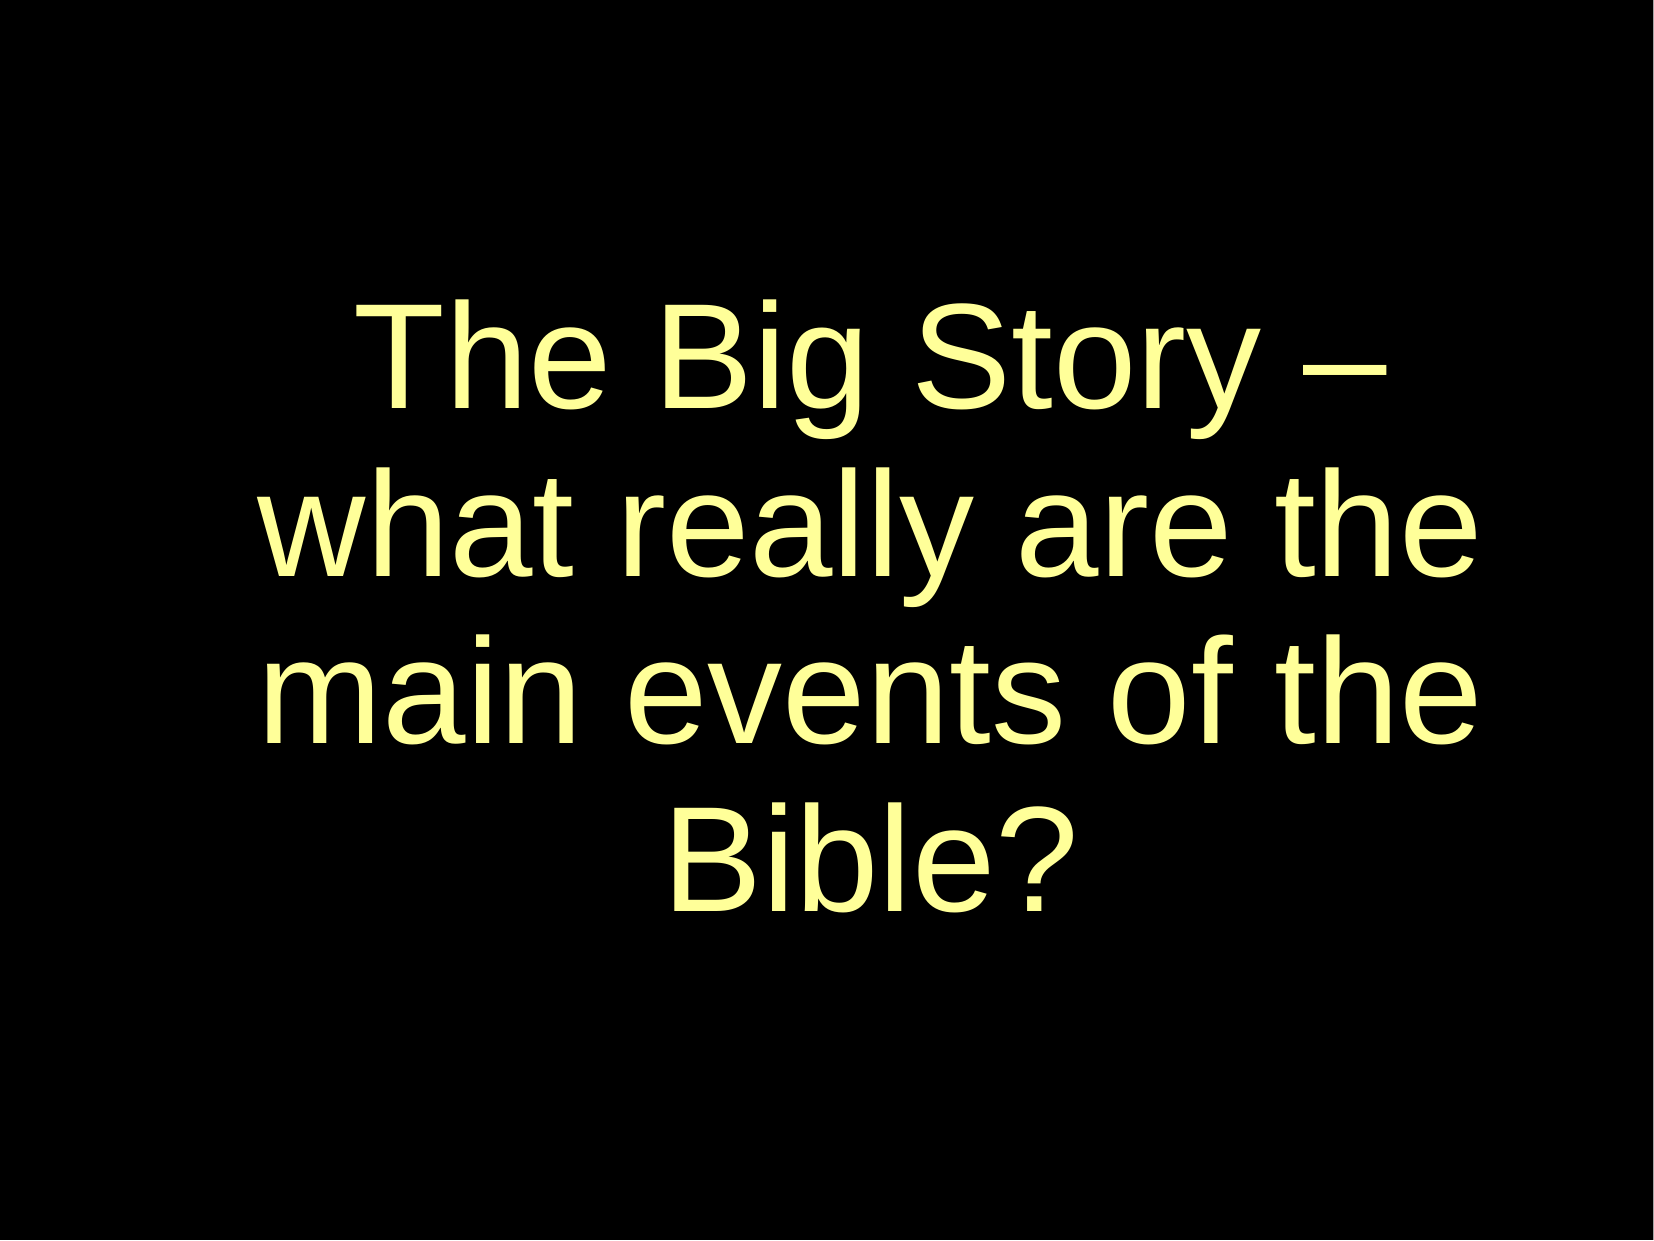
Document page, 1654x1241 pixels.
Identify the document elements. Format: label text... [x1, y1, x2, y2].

text_box The Big Story – what really are the main events of the Bible? [236, 265, 1506, 951]
